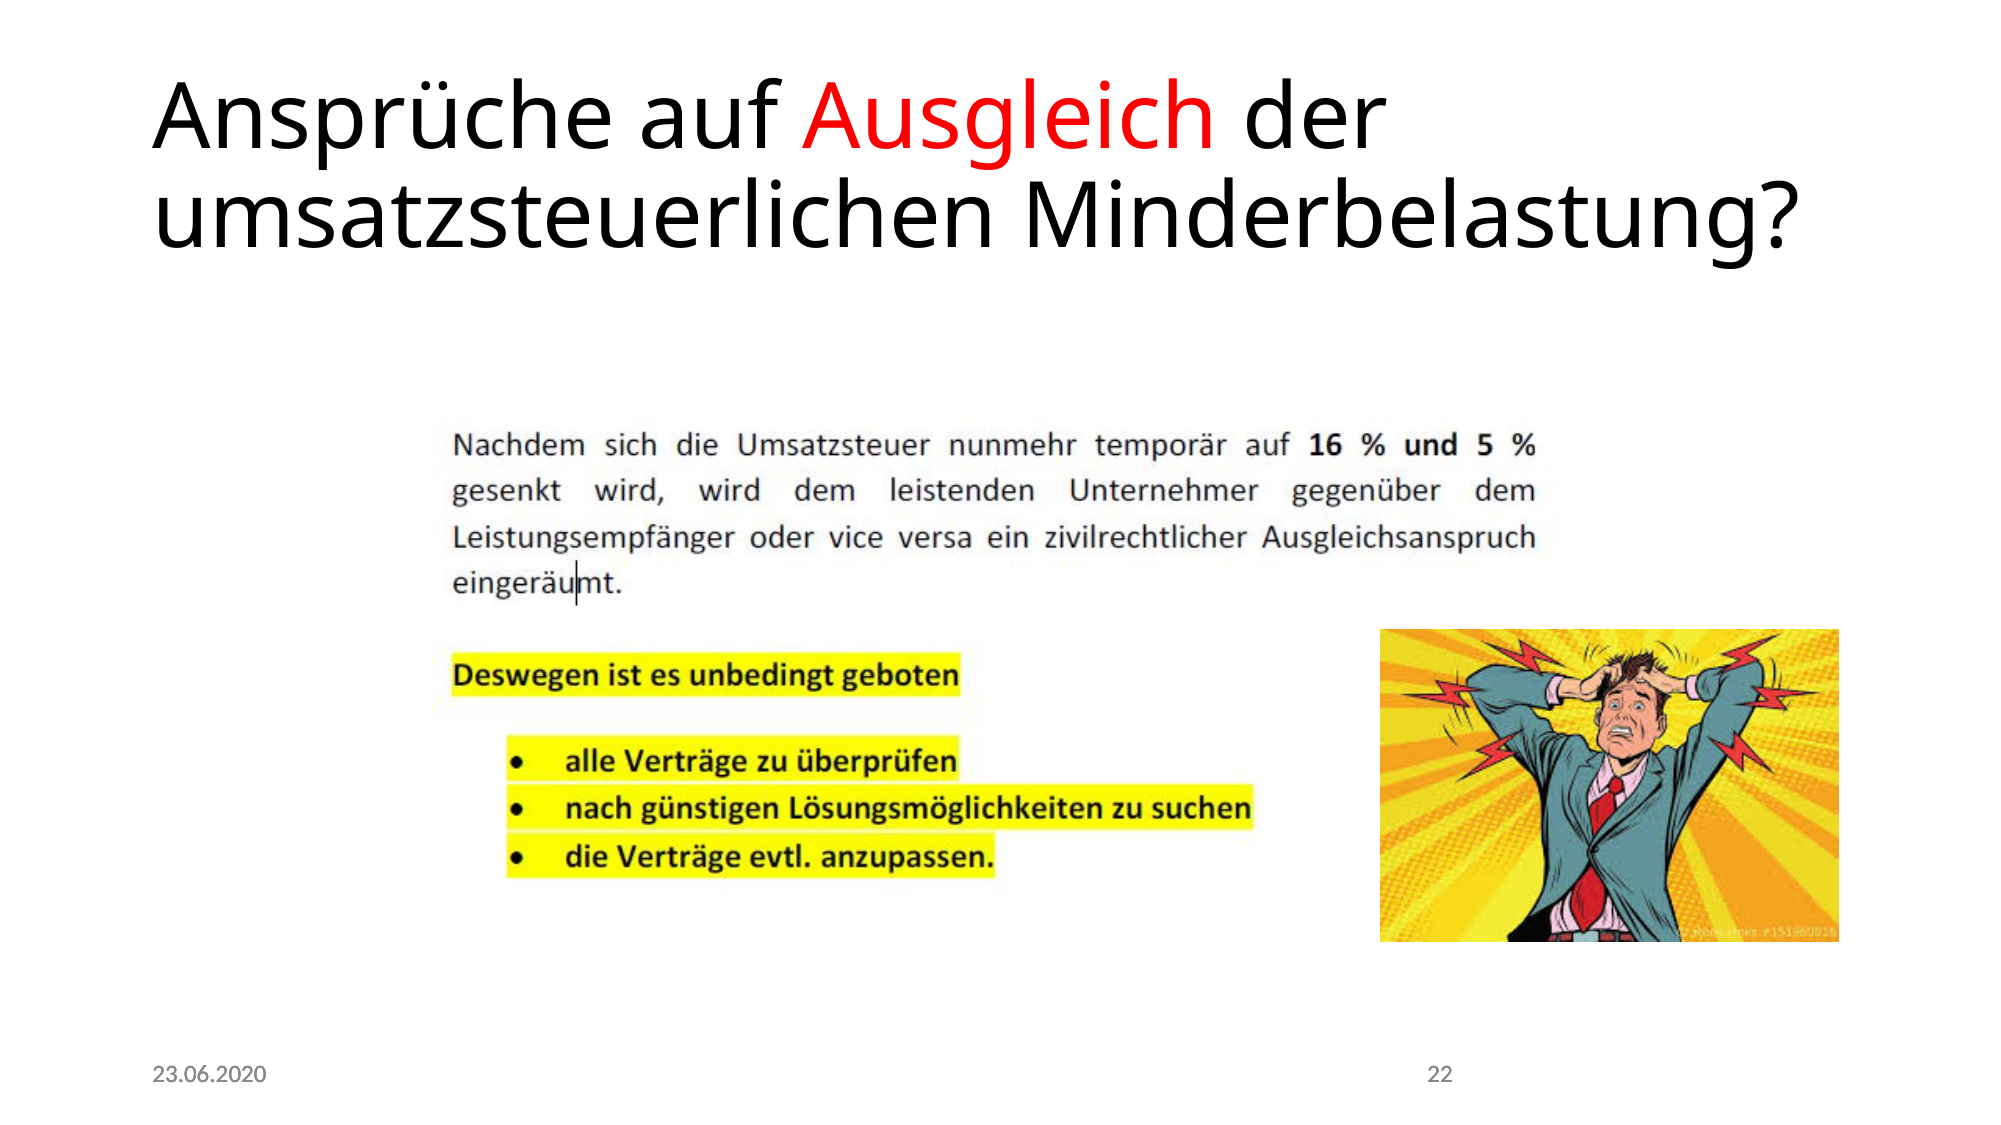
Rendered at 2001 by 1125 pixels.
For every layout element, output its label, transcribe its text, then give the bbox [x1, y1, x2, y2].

title Ansprüche auf Ausgleich der umsatzsteuerlichen Minderbelastung? [137, 59, 1863, 278]
text_box [1412, 1042, 1863, 1103]
text_box 23.06.2020 [137, 1042, 588, 1103]
picture [432, 418, 1839, 942]
